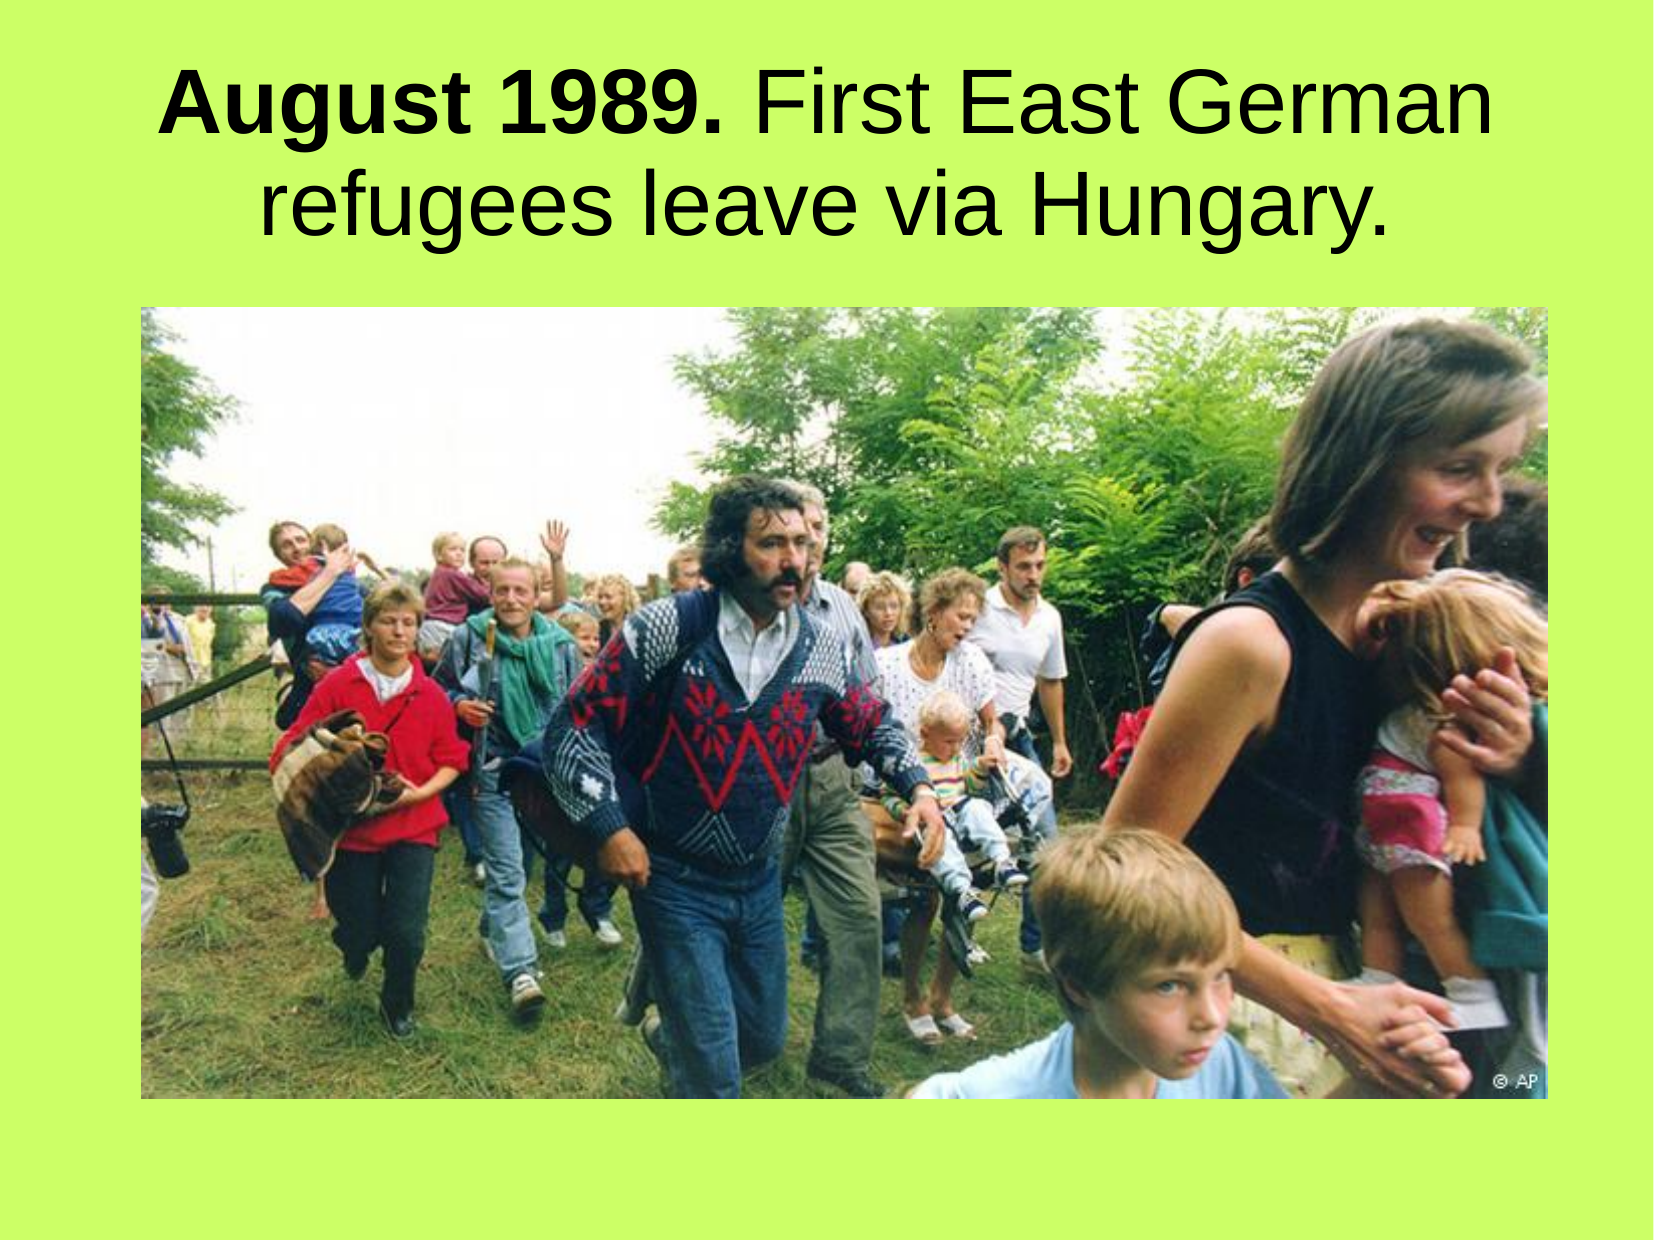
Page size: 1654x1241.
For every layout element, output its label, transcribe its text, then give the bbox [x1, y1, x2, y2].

picture [141, 307, 1548, 1099]
title August 1989. First East German refugees leave via Hungary. [82, 49, 1571, 257]
